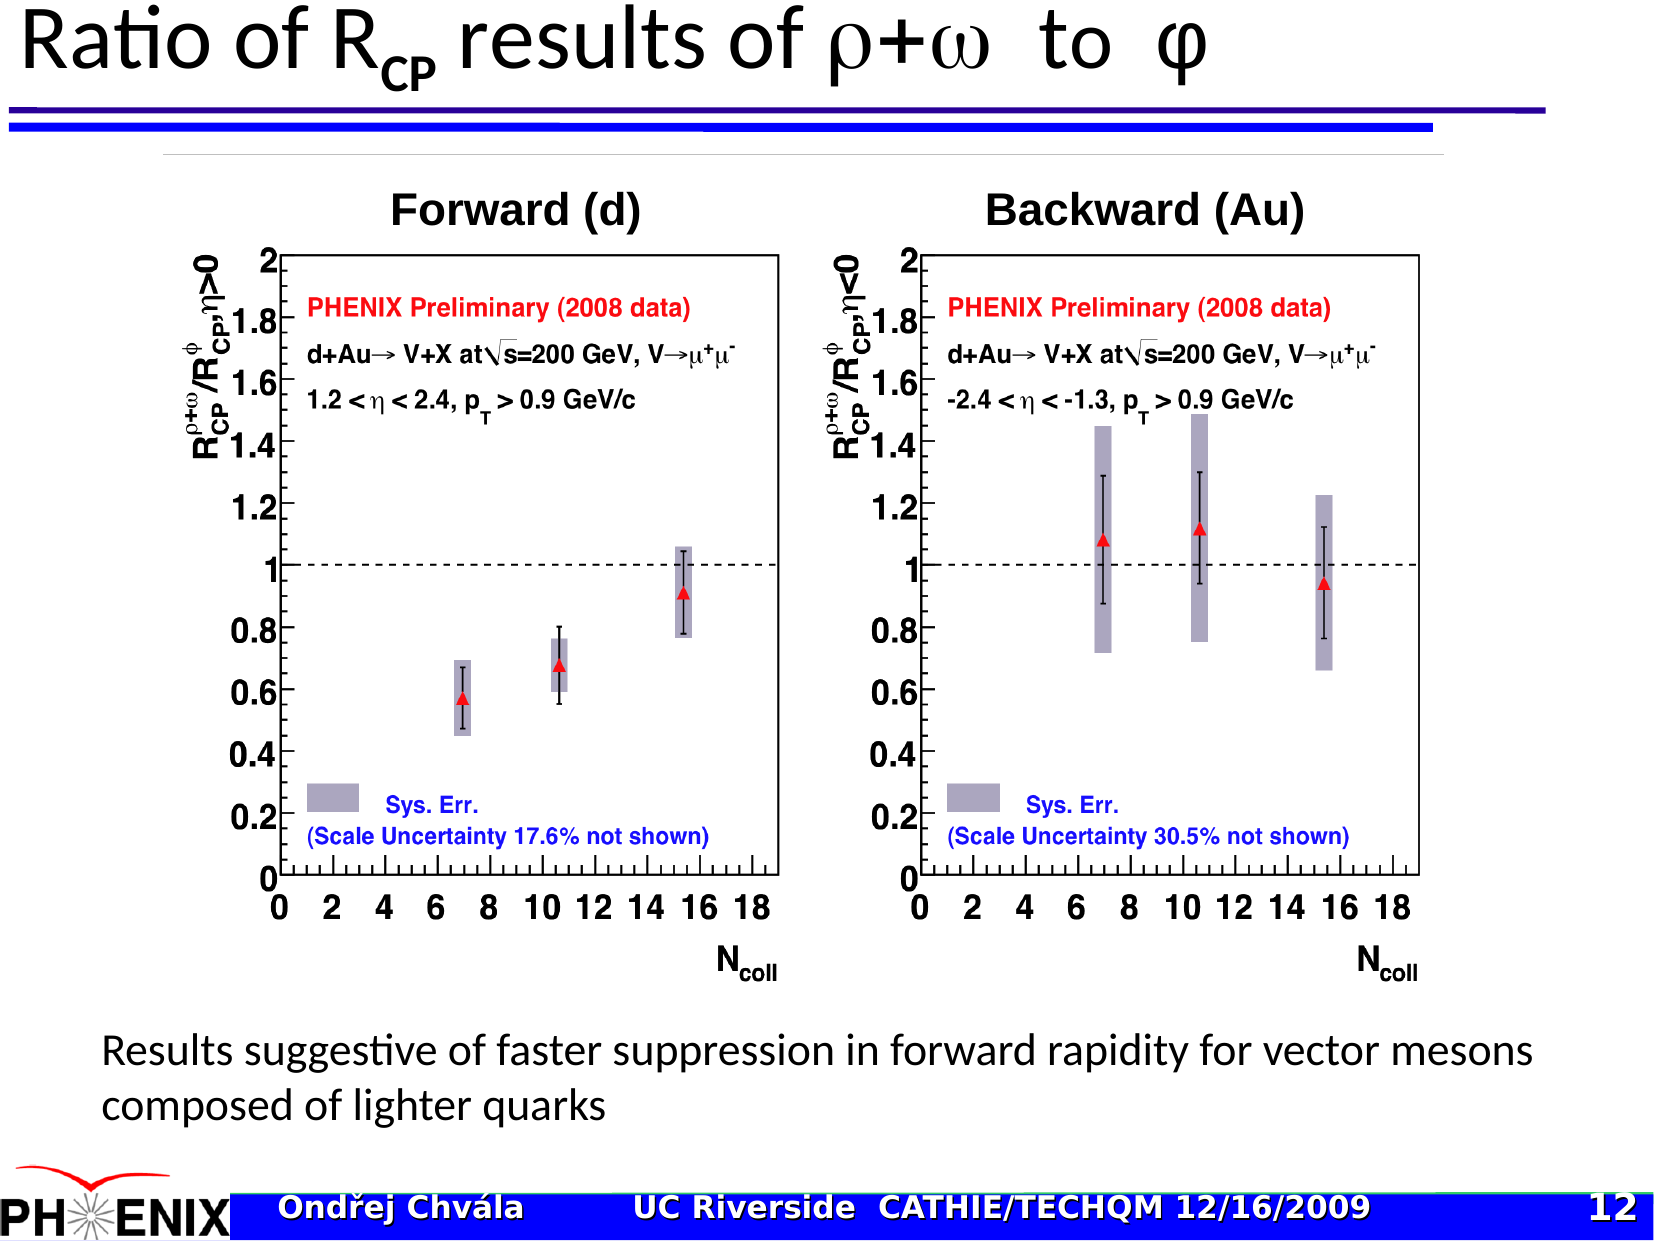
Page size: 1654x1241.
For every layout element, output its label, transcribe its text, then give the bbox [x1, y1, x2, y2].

picture [0, 0, 1654, 1240]
text_box Backward (Au) [970, 176, 1321, 243]
text_box Forward (d) [375, 176, 657, 244]
text_box Results suggestive of faster suppression in forward rapidity for vector mesons composed of lighter quarks [86, 1012, 1550, 1138]
title Ratio of RCP results of toφ [19, 0, 1635, 111]
